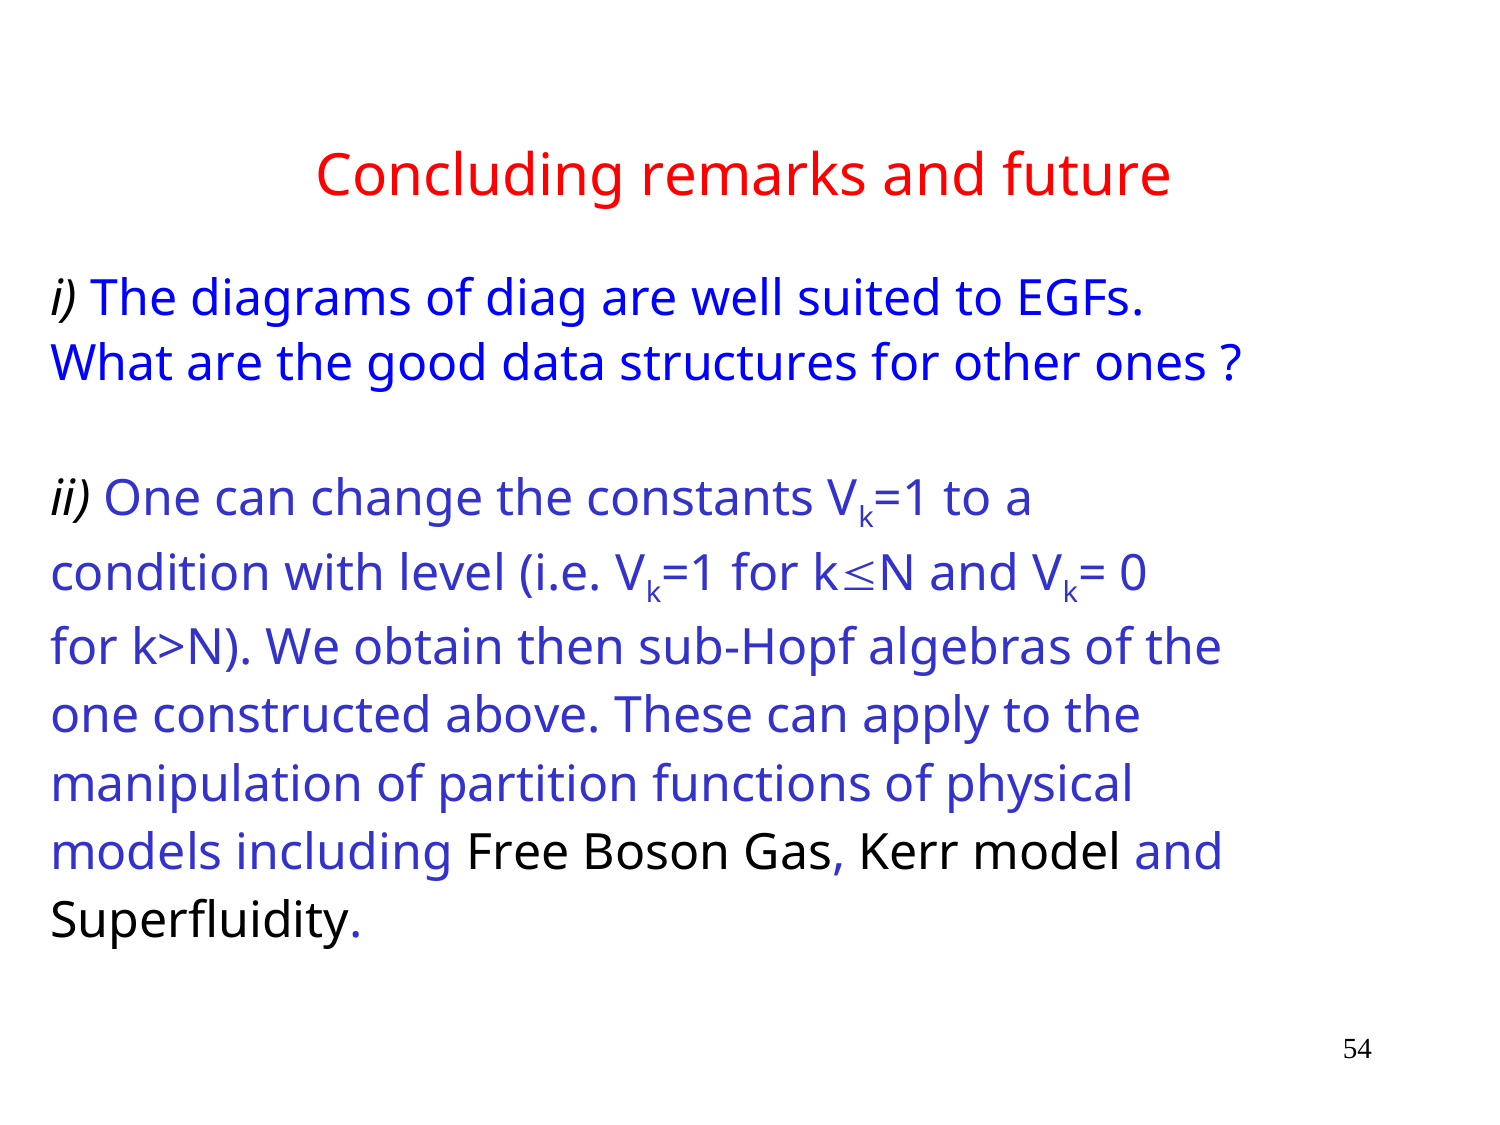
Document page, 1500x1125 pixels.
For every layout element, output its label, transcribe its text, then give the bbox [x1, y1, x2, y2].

text_box Concluding remarks and future i) The diagrams of diag are well suited to EGFs. What are the good data structures for other ones ? ii) One can change the constants Vk=1 to a condition with level (i.e. Vk=1 for kN and Vk= 0 for k>N). We obtain then sub-Hopf algebras of the one constructed above. These can apply to the manipulation of partition functions of physical models including Free Boson Gas, Kerr model and Superfluidity. [50, 125, 1453, 1029]
